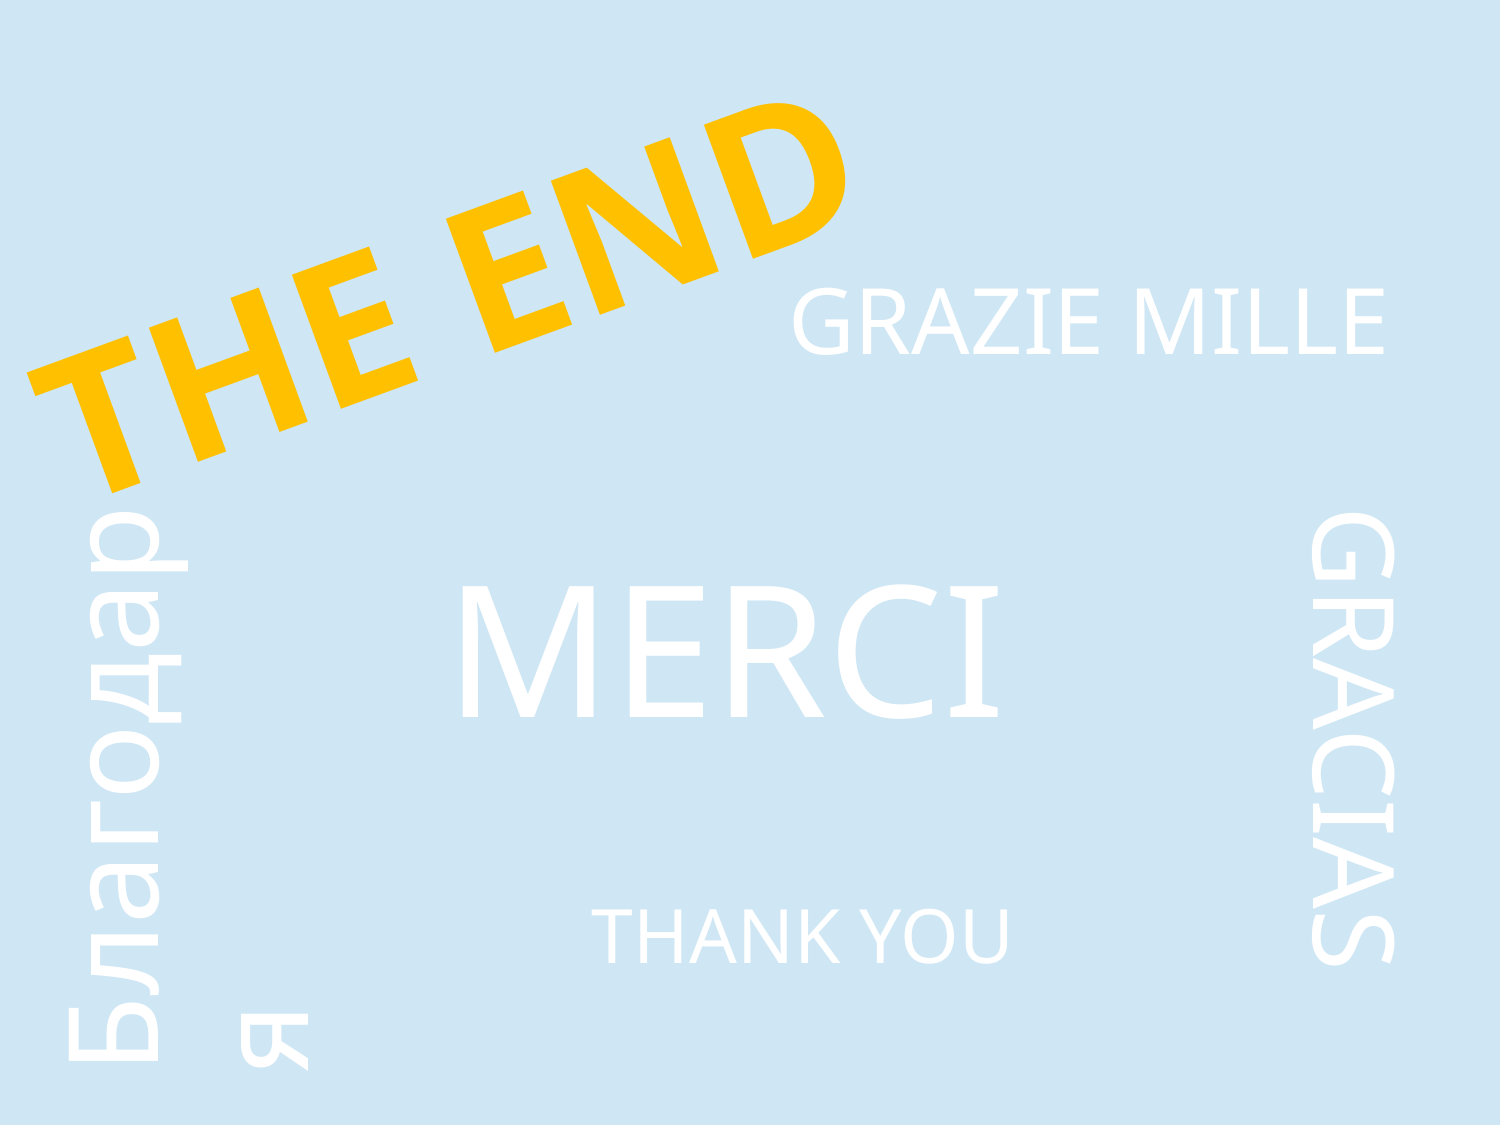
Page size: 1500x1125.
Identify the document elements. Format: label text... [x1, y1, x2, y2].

title THE END [0, 0, 1126, 514]
text_box GRAZIE MILLE [773, 255, 1500, 381]
text_box Благодаря [26, 456, 341, 1089]
text_box THANK YOU [572, 881, 1034, 987]
text_box GRACIAS [1283, 491, 1434, 1083]
text_box MERCI [431, 527, 1164, 762]
